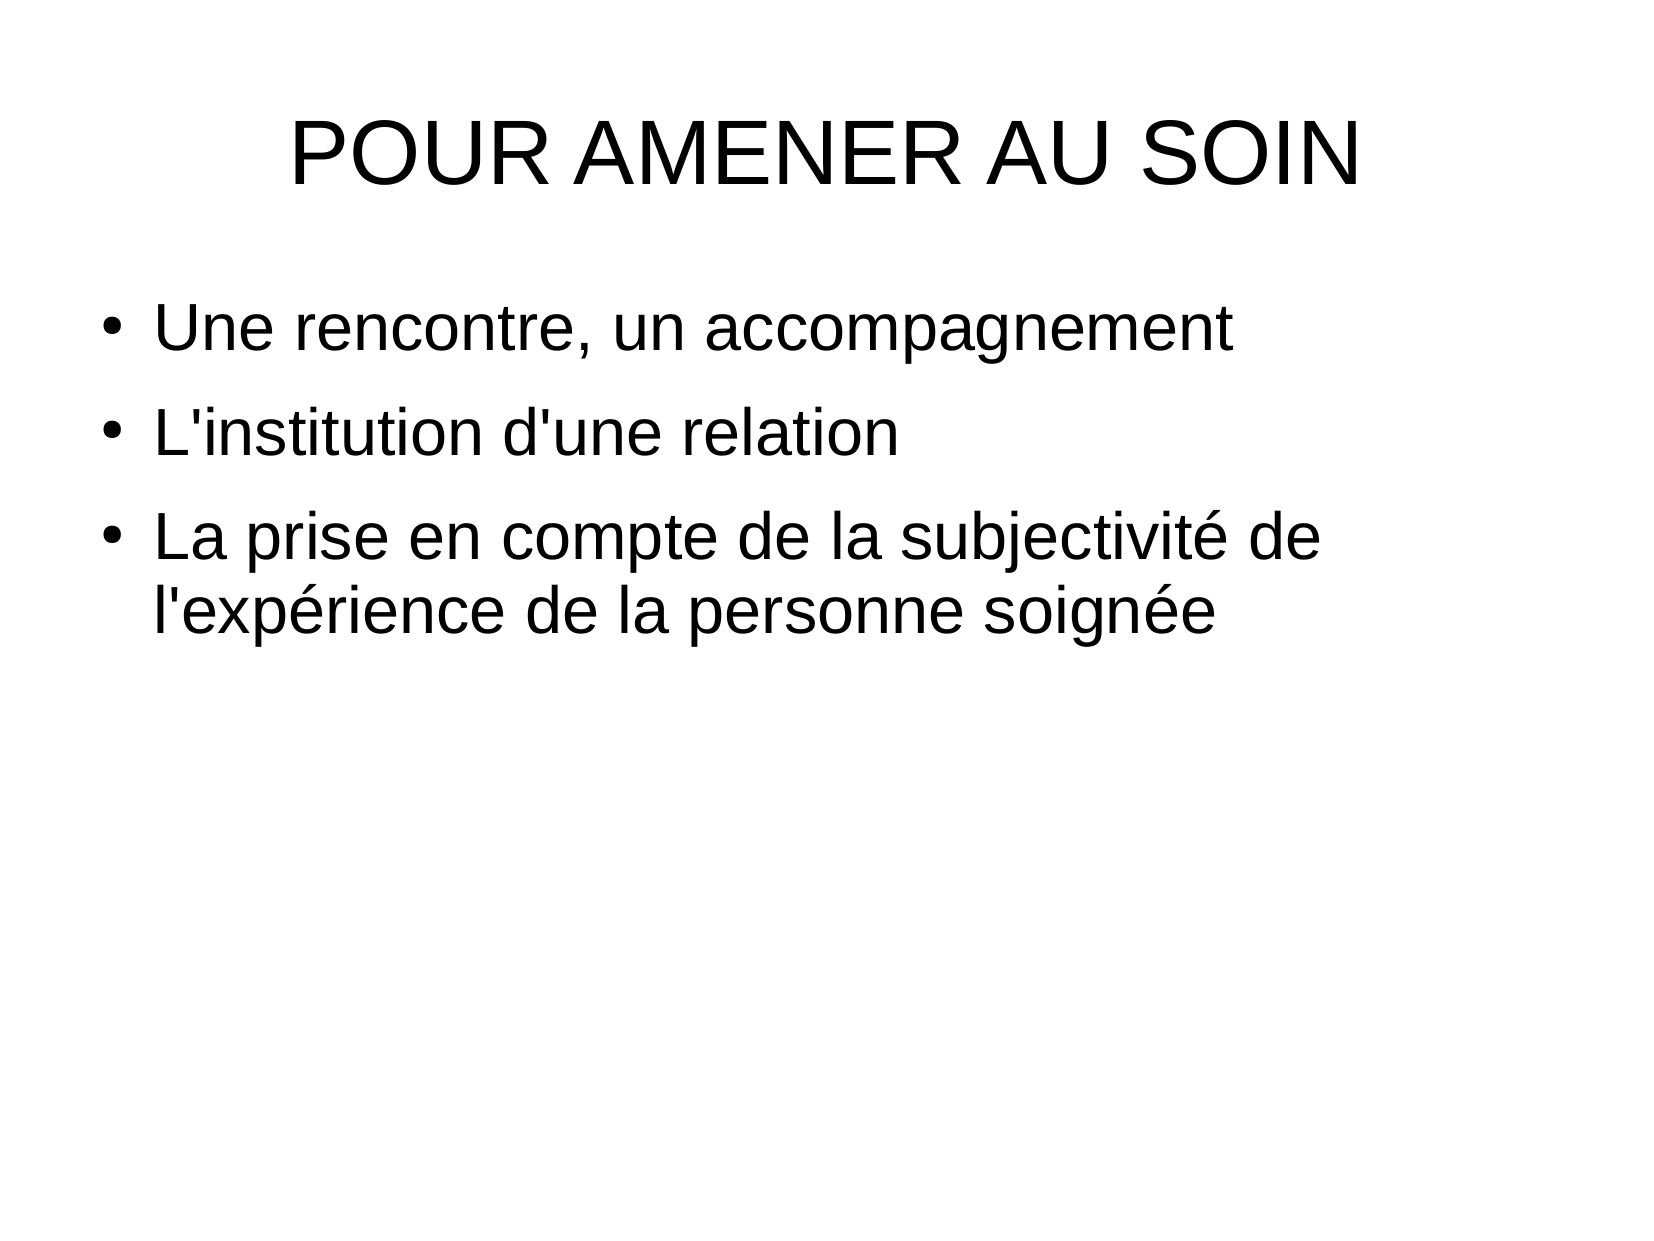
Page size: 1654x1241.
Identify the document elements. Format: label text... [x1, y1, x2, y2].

list Une rencontre, un accompagnement L'institution d'une relation La prise en compte de la subjectivité de l'expérience de la personne soignée [82, 290, 1571, 1109]
title POUR AMENER AU SOIN [82, 49, 1571, 257]
